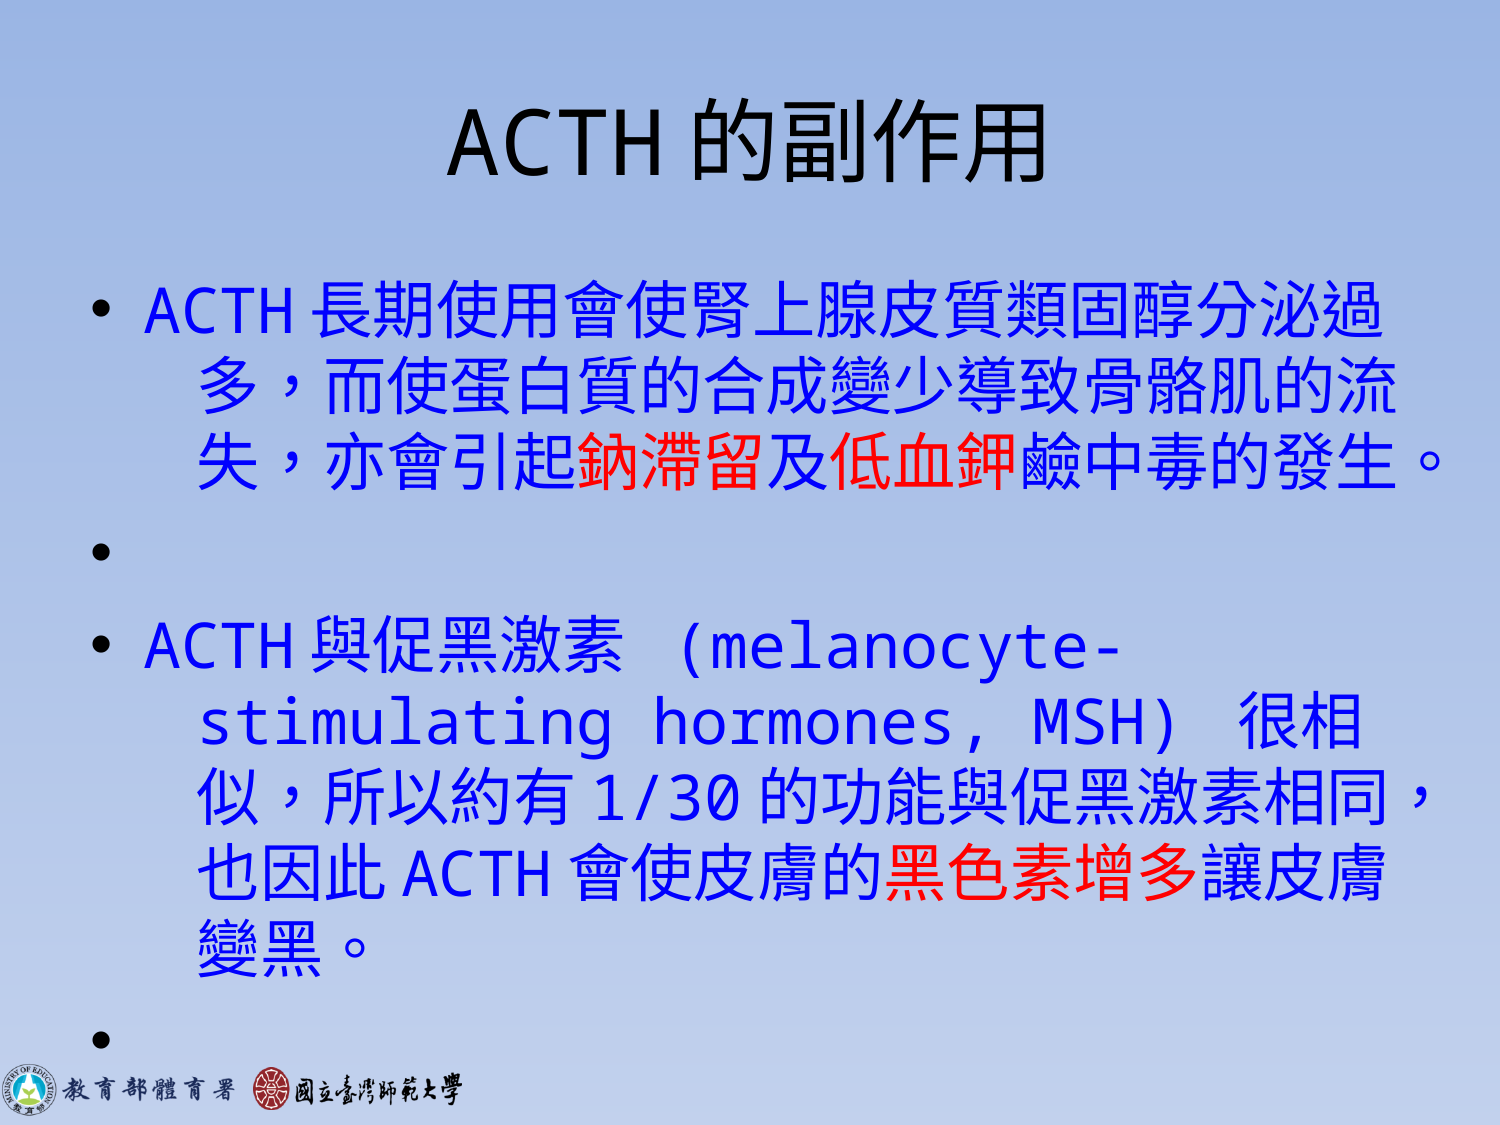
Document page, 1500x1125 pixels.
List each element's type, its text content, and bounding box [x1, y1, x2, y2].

list ACTH長期使用會使腎上腺皮質類固醇分泌過多，而使蛋白質的合成變少導致骨骼肌的流失，亦會引起鈉滯留及低血鉀鹼中毒的發生。 ACTH與促黑激素 (melanocyte-stimulating hormones, MSH) 很相似，所以約有1/30的功能與促黑激素相同，也因此ACTH會使皮膚的黑色素增多讓皮膚變黑。 [75, 262, 1426, 1005]
title ACTH的副作用 [75, 45, 1426, 233]
